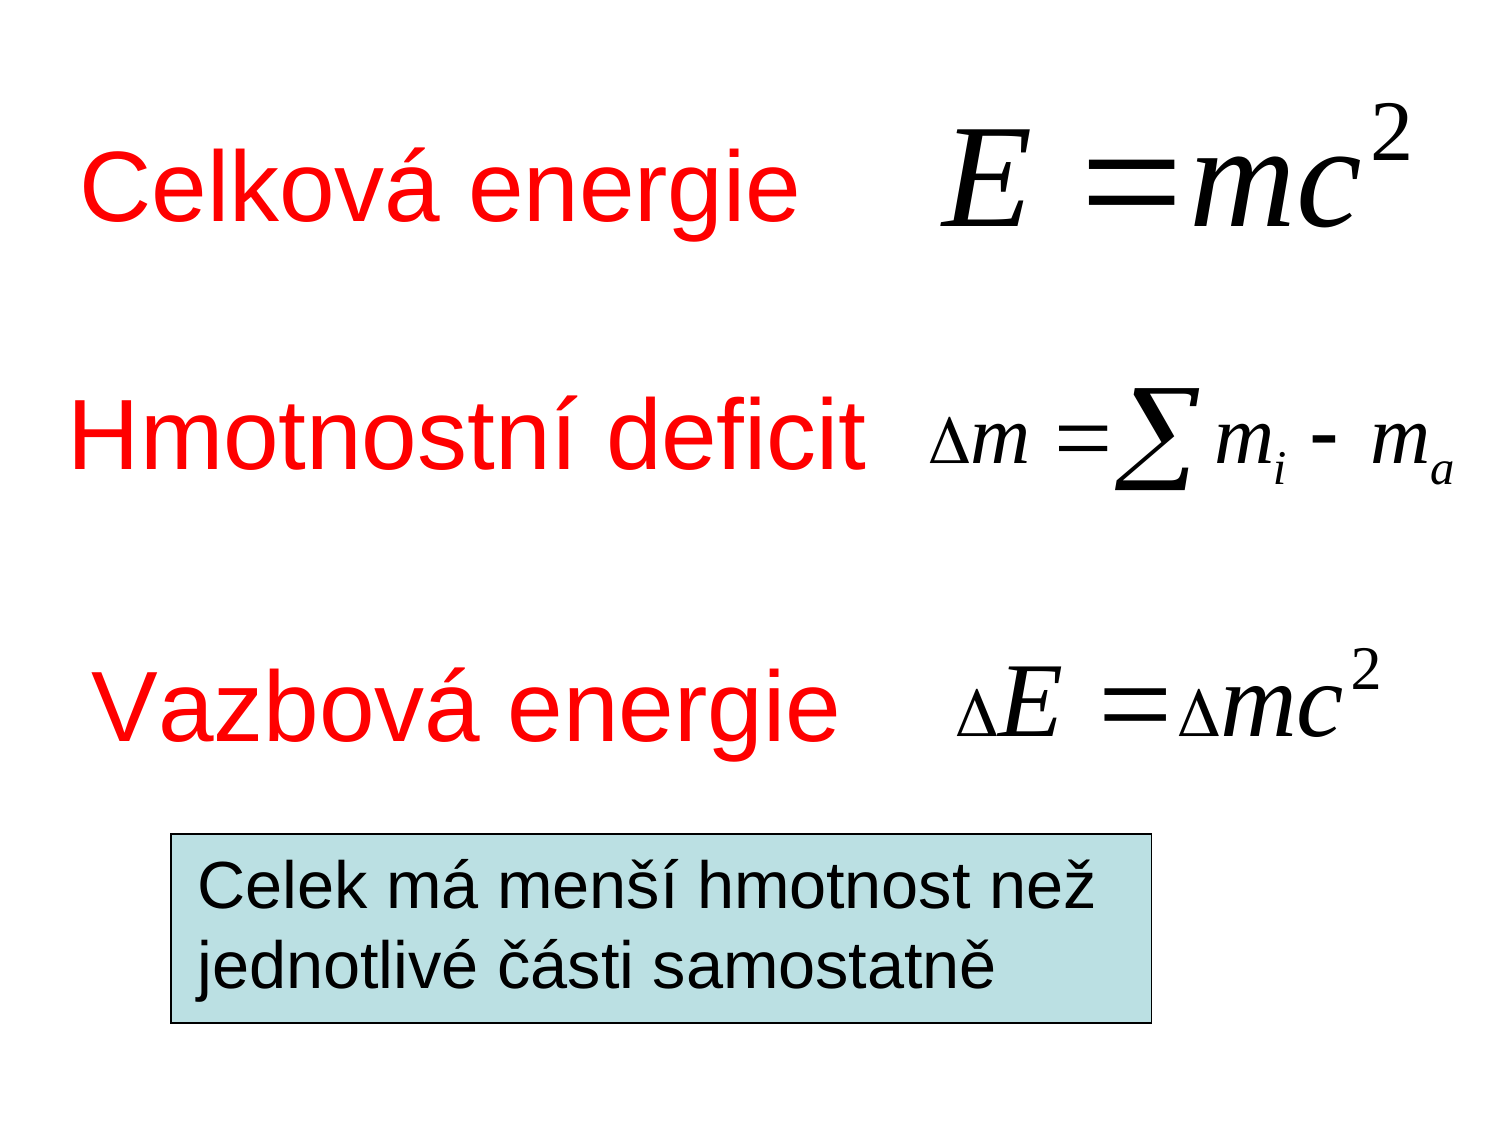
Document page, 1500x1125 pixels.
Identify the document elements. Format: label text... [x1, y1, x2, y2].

chart [915, 66, 1445, 264]
text_box Vazbová energie [76, 633, 892, 769]
text_box [171, 834, 1152, 1024]
text_box Celková energie [64, 113, 833, 249]
chart [915, 373, 1472, 513]
text_box Celek má menší hmotnost než jednotlivé části samostatně [183, 834, 1140, 1010]
chart [939, 621, 1400, 764]
text_box Hmotnostní deficit [53, 361, 892, 498]
